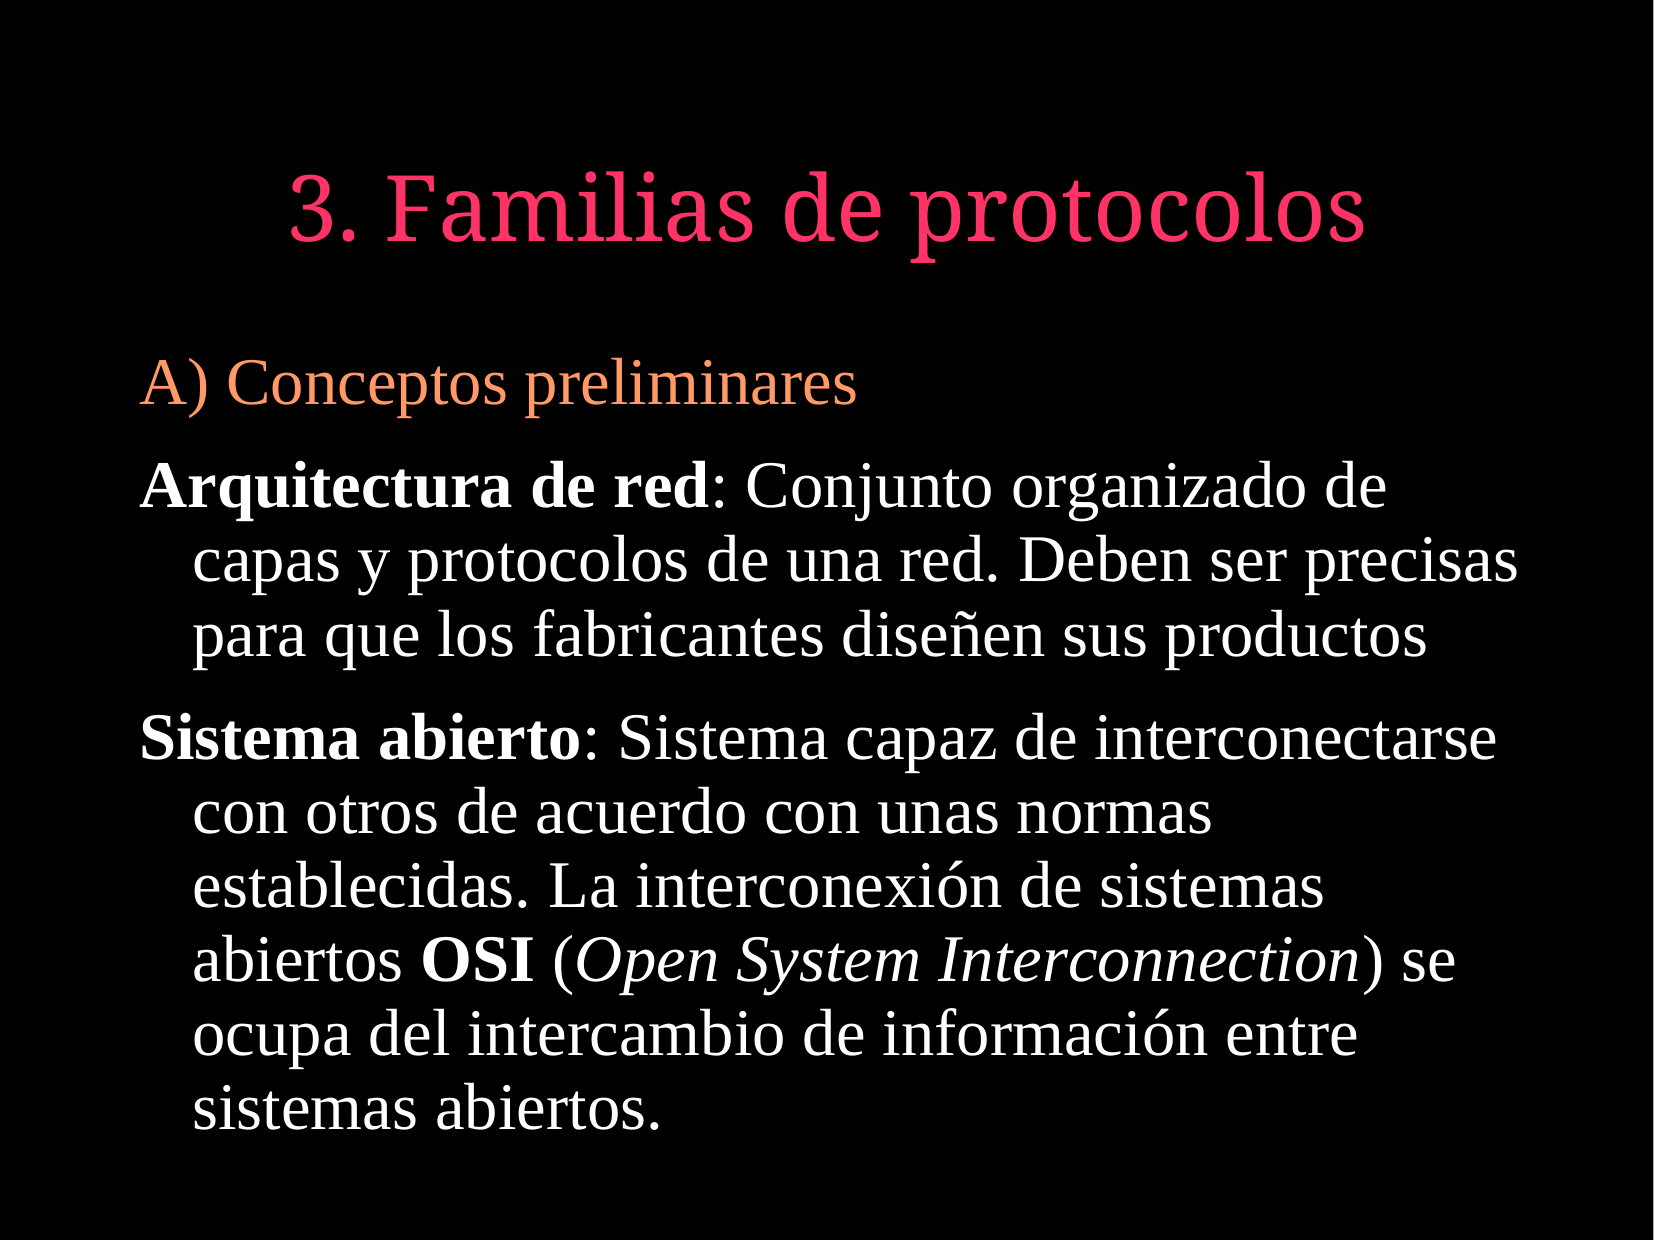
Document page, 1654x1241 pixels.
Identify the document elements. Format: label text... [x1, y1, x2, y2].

list A) Conceptos preliminares Arquitectura de red: Conjunto organizado de capas y protocolos de una red. Deben ser precisas para que los fabricantes diseñen sus productos Sistema abierto: Sistema capaz de interconectarse con otros de acuerdo con unas normas establecidas. La interconexión de sistemas abiertos OSI (Open System Interconnection) se ocupa del intercambio de información entre sistemas abiertos. [121, 344, 1534, 1145]
title 3. Familias de protocolos [121, 102, 1534, 311]
